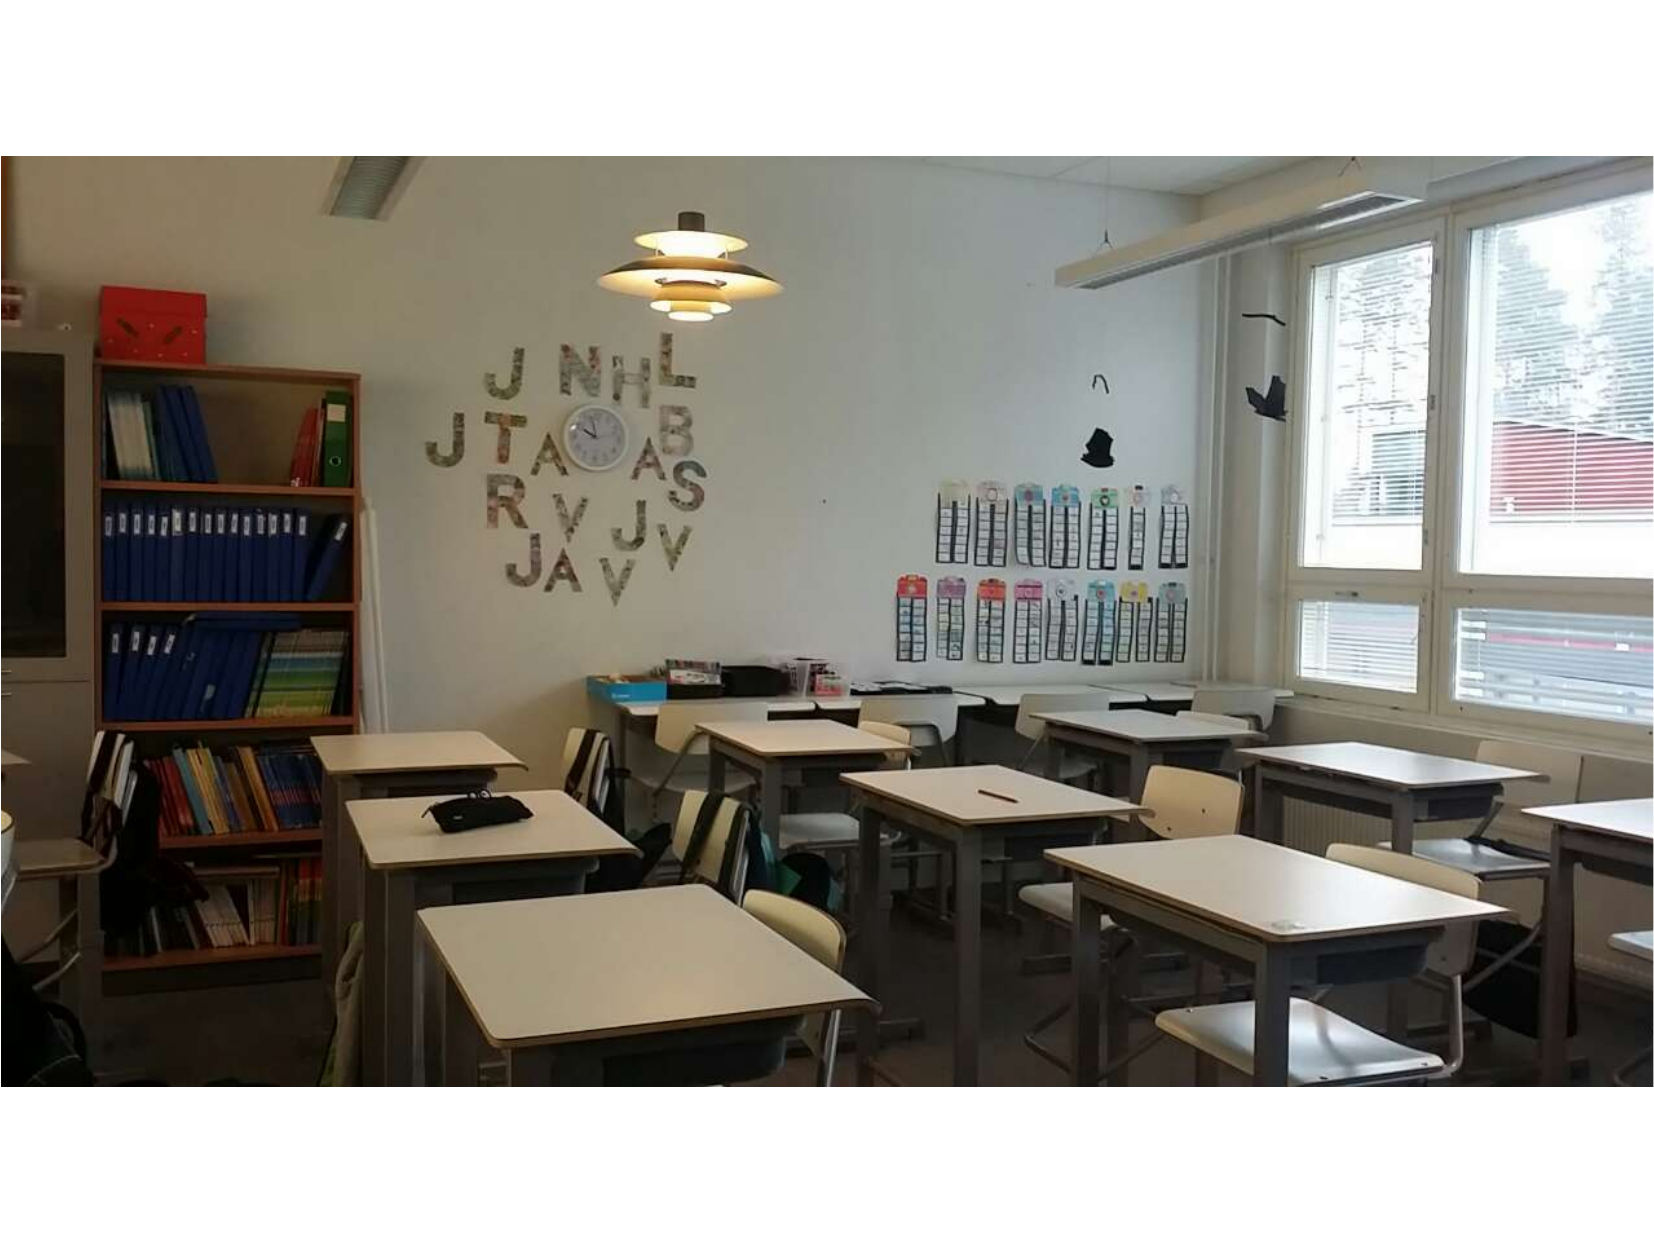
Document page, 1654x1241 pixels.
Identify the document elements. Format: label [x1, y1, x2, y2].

picture [1, 156, 1654, 1087]
